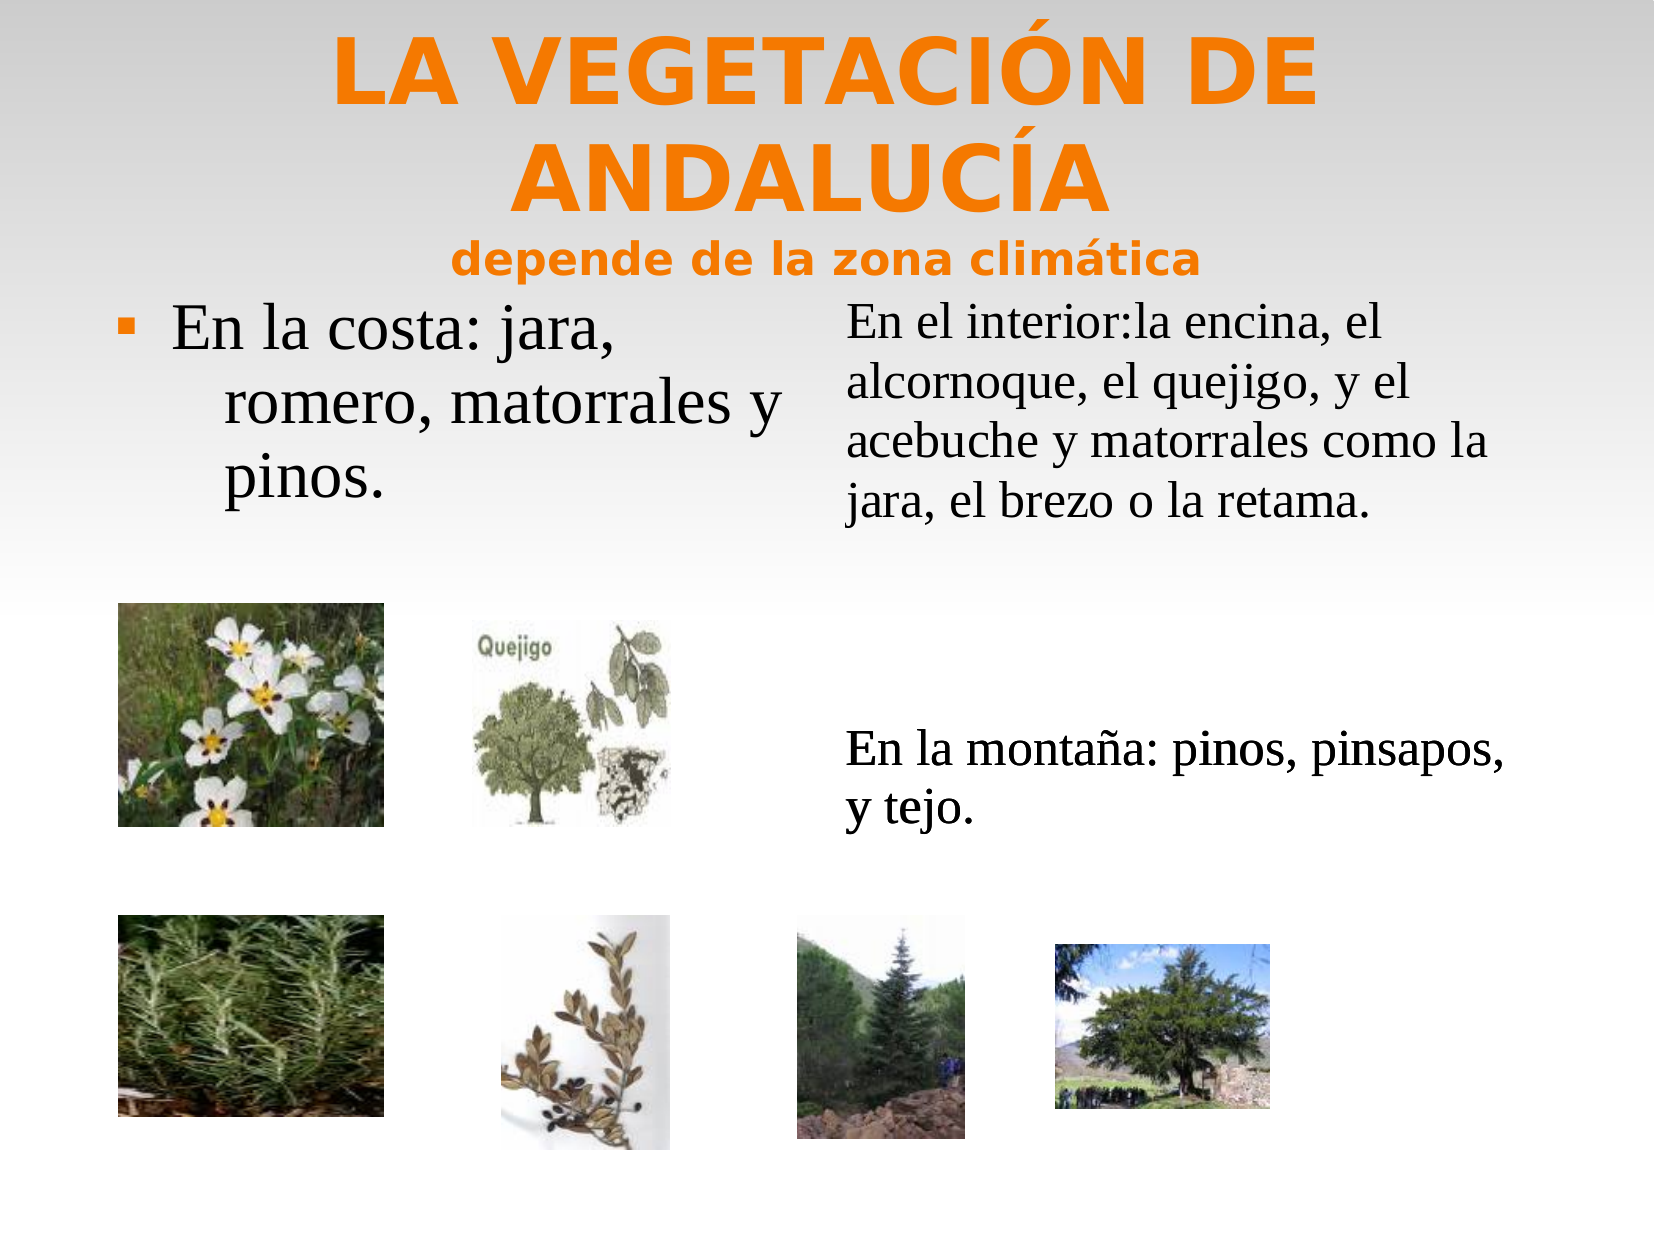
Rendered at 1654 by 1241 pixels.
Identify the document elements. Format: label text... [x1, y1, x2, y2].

chart [845, 717, 1572, 1109]
list En la costa: jara, romero, matorrales y pinos. [82, 290, 809, 1109]
picture [118, 603, 384, 827]
chart [845, 290, 1572, 681]
title LA VEGETACIÓN DE ANDALUCÍA depende de la zona climática [82, 19, 1571, 287]
picture [118, 915, 384, 1117]
picture [797, 915, 965, 1139]
picture [472, 620, 671, 827]
picture [1055, 944, 1270, 1109]
picture [501, 915, 670, 1150]
